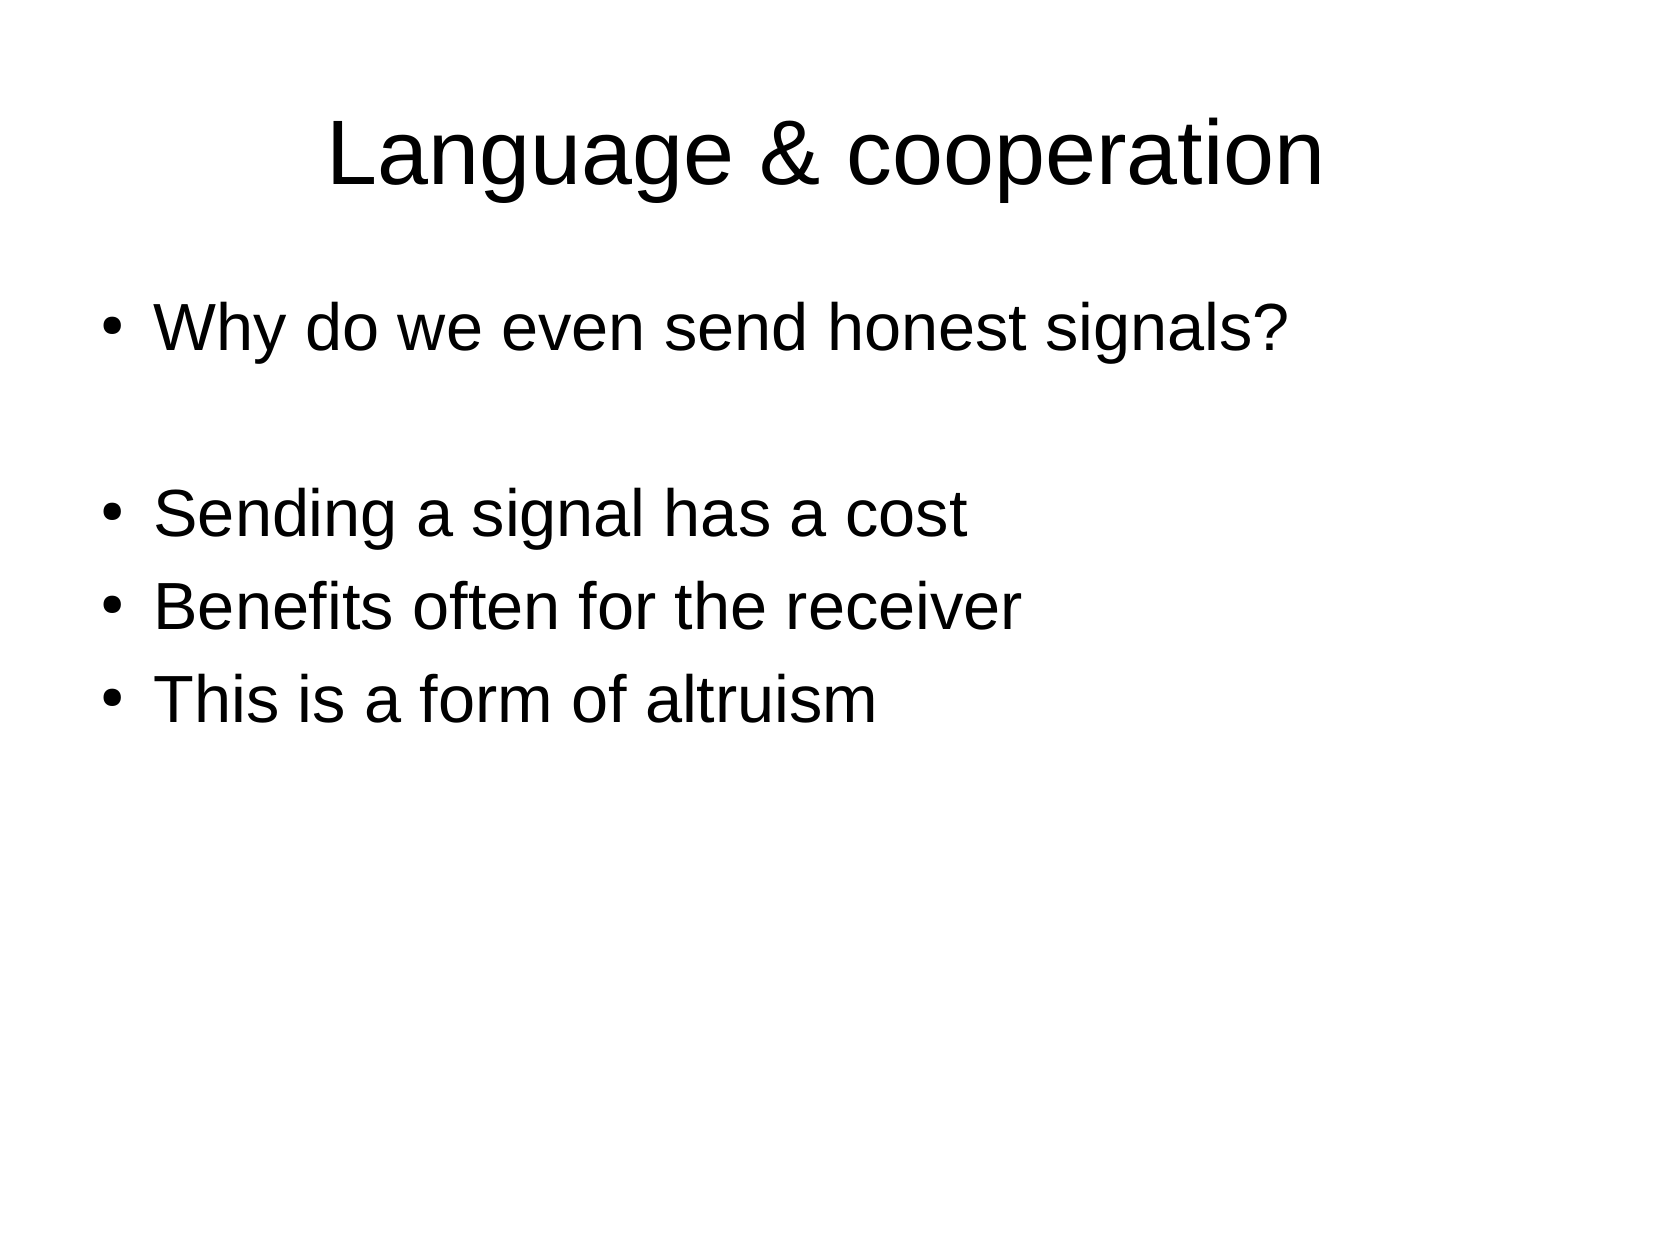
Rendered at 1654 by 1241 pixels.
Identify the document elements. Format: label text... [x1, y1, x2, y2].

list Why do we even send honest signals? Sending a signal has a cost Benefits often for the receiver This is a form of altruism [82, 290, 1571, 1109]
title Language & cooperation [82, 49, 1571, 257]
